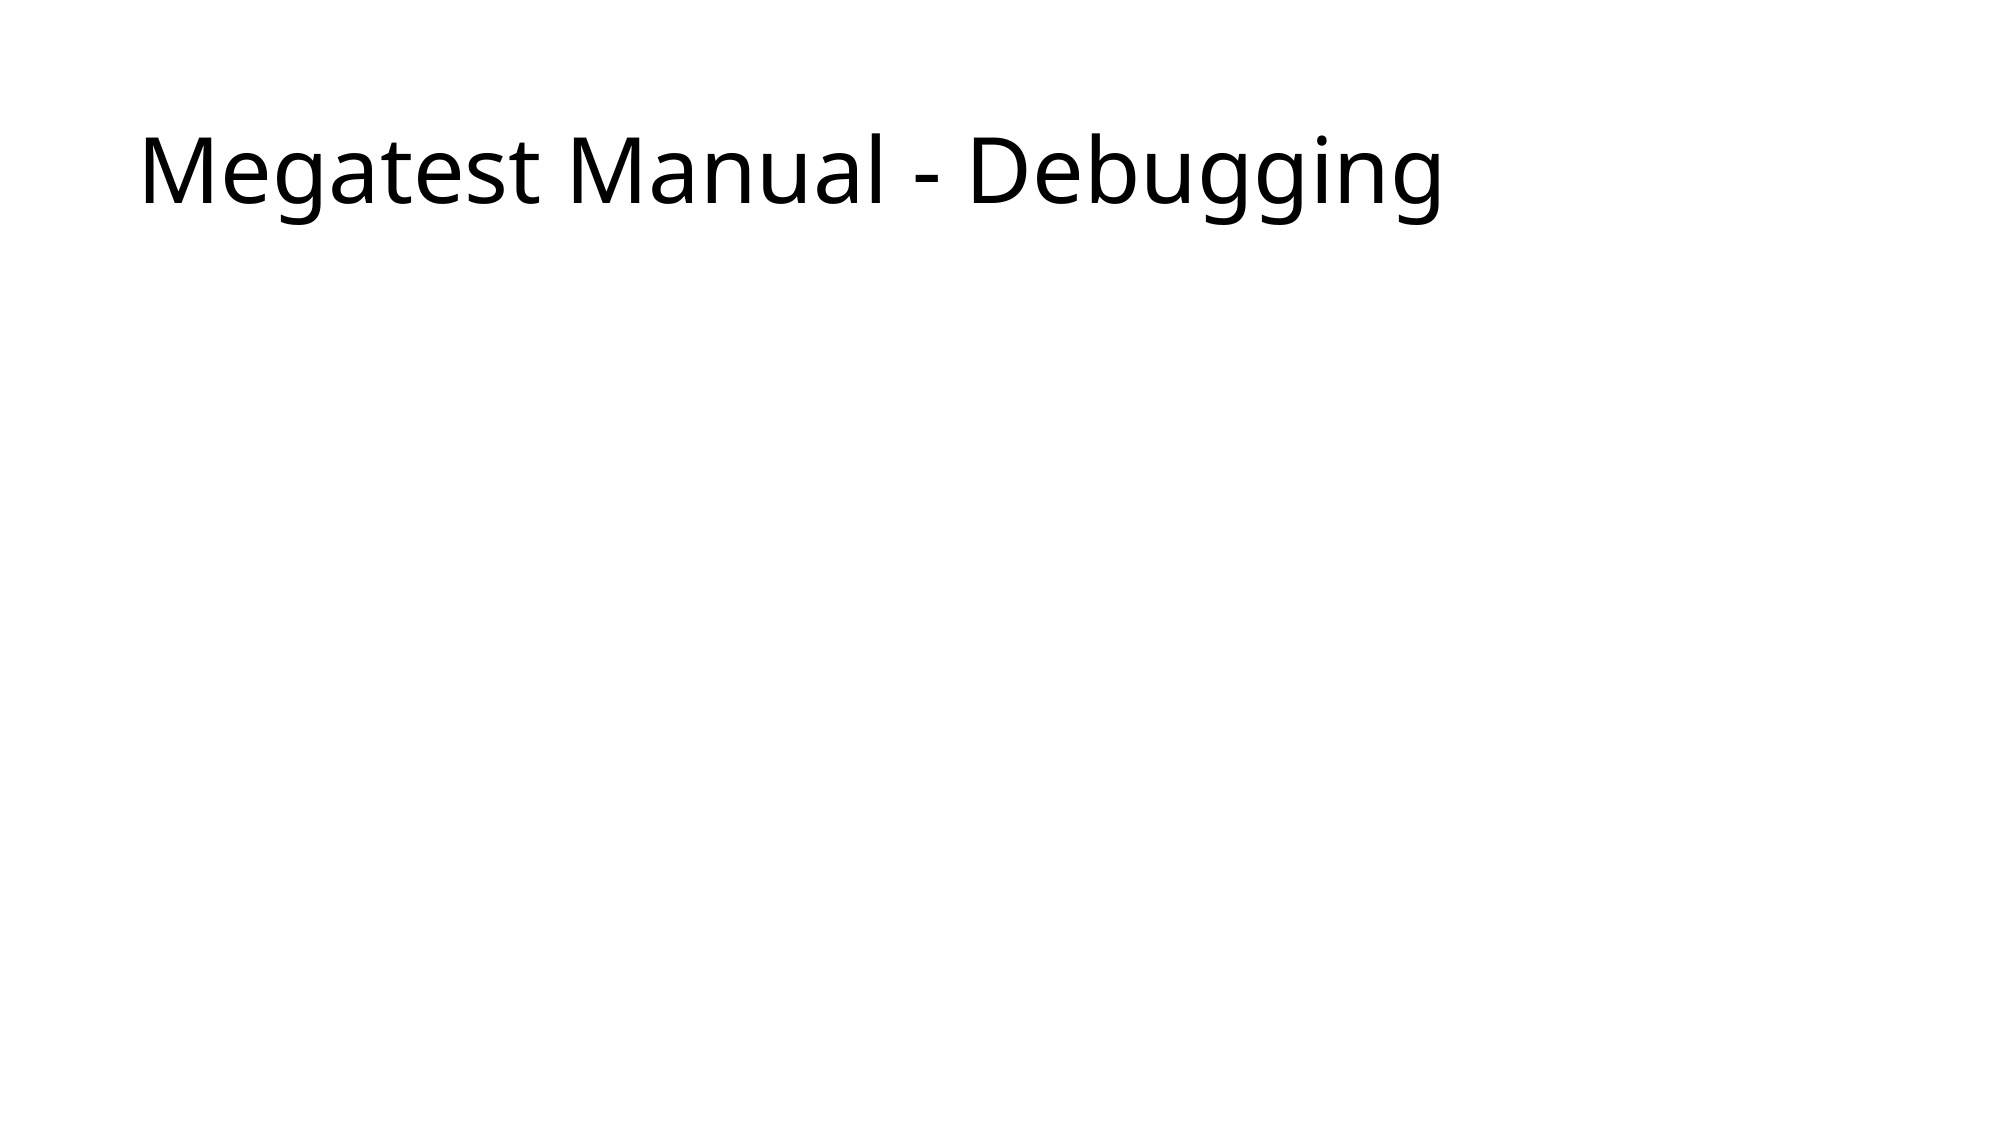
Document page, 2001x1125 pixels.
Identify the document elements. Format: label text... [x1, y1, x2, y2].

title Megatest Manual - Debugging [137, 59, 1863, 278]
